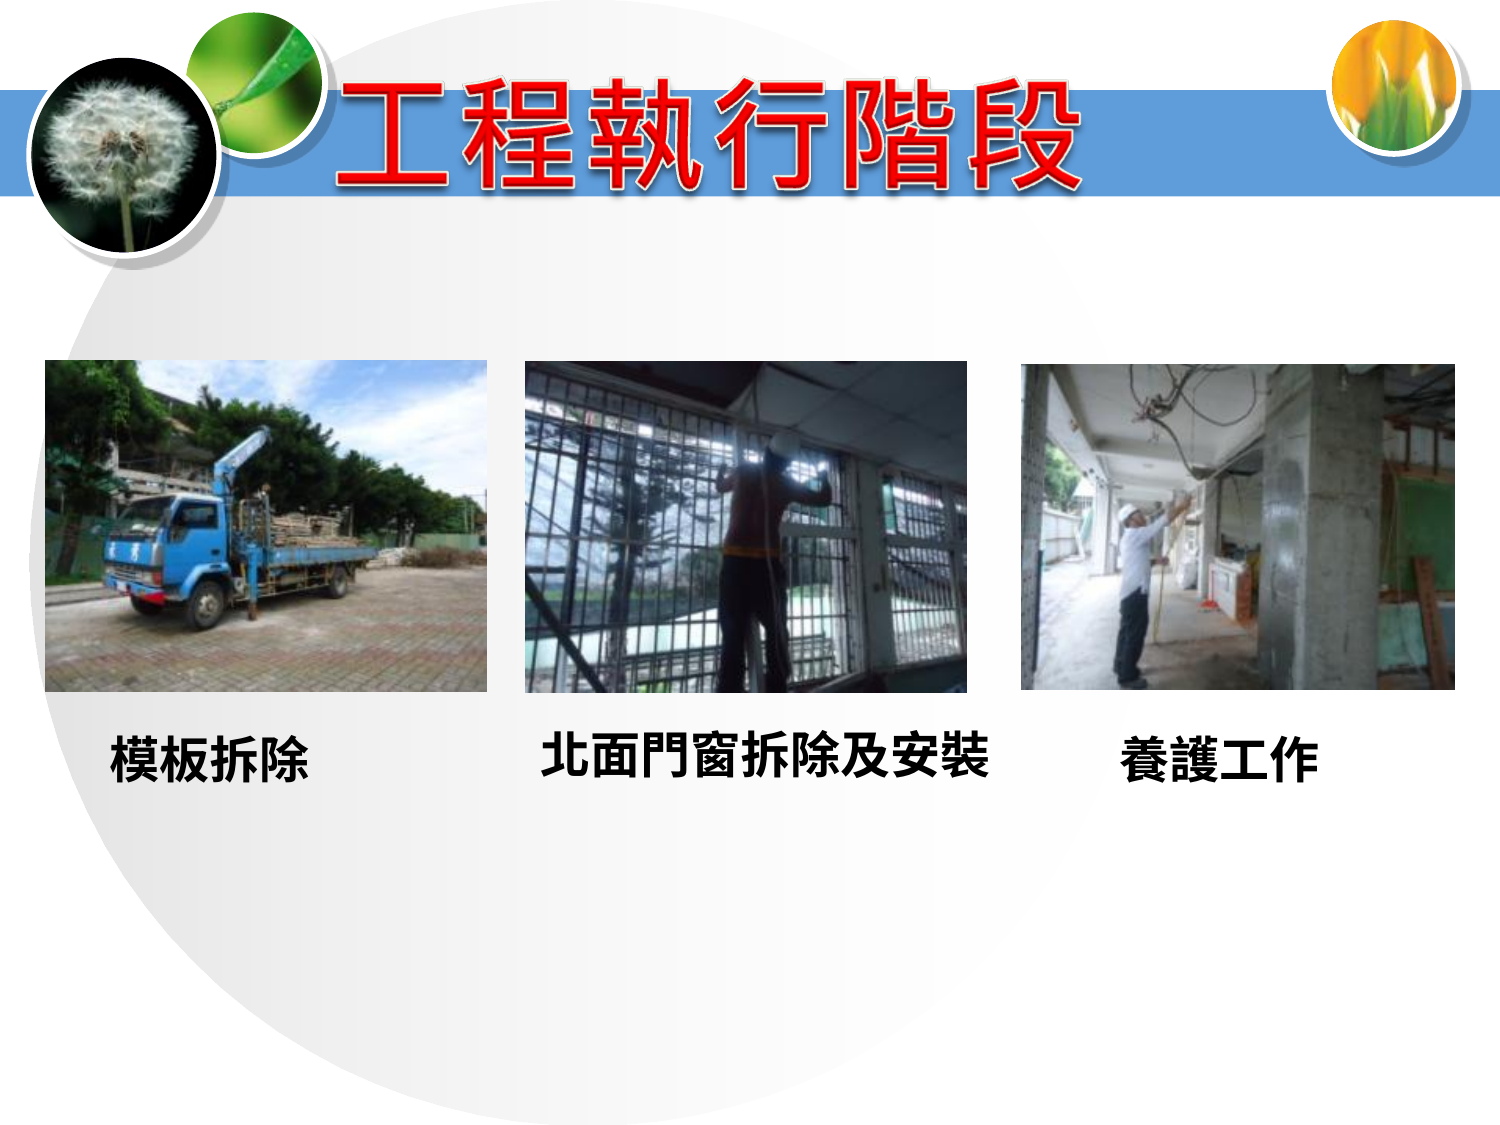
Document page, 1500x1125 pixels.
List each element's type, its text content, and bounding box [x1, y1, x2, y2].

text_box 模板拆除 [94, 720, 437, 796]
text_box 養護工作 [1104, 720, 1436, 796]
text_box 北面門窗拆除及安裝 [525, 716, 1022, 792]
picture [31, 57, 217, 253]
picture [45, 12, 1455, 693]
picture [1331, 20, 1457, 151]
